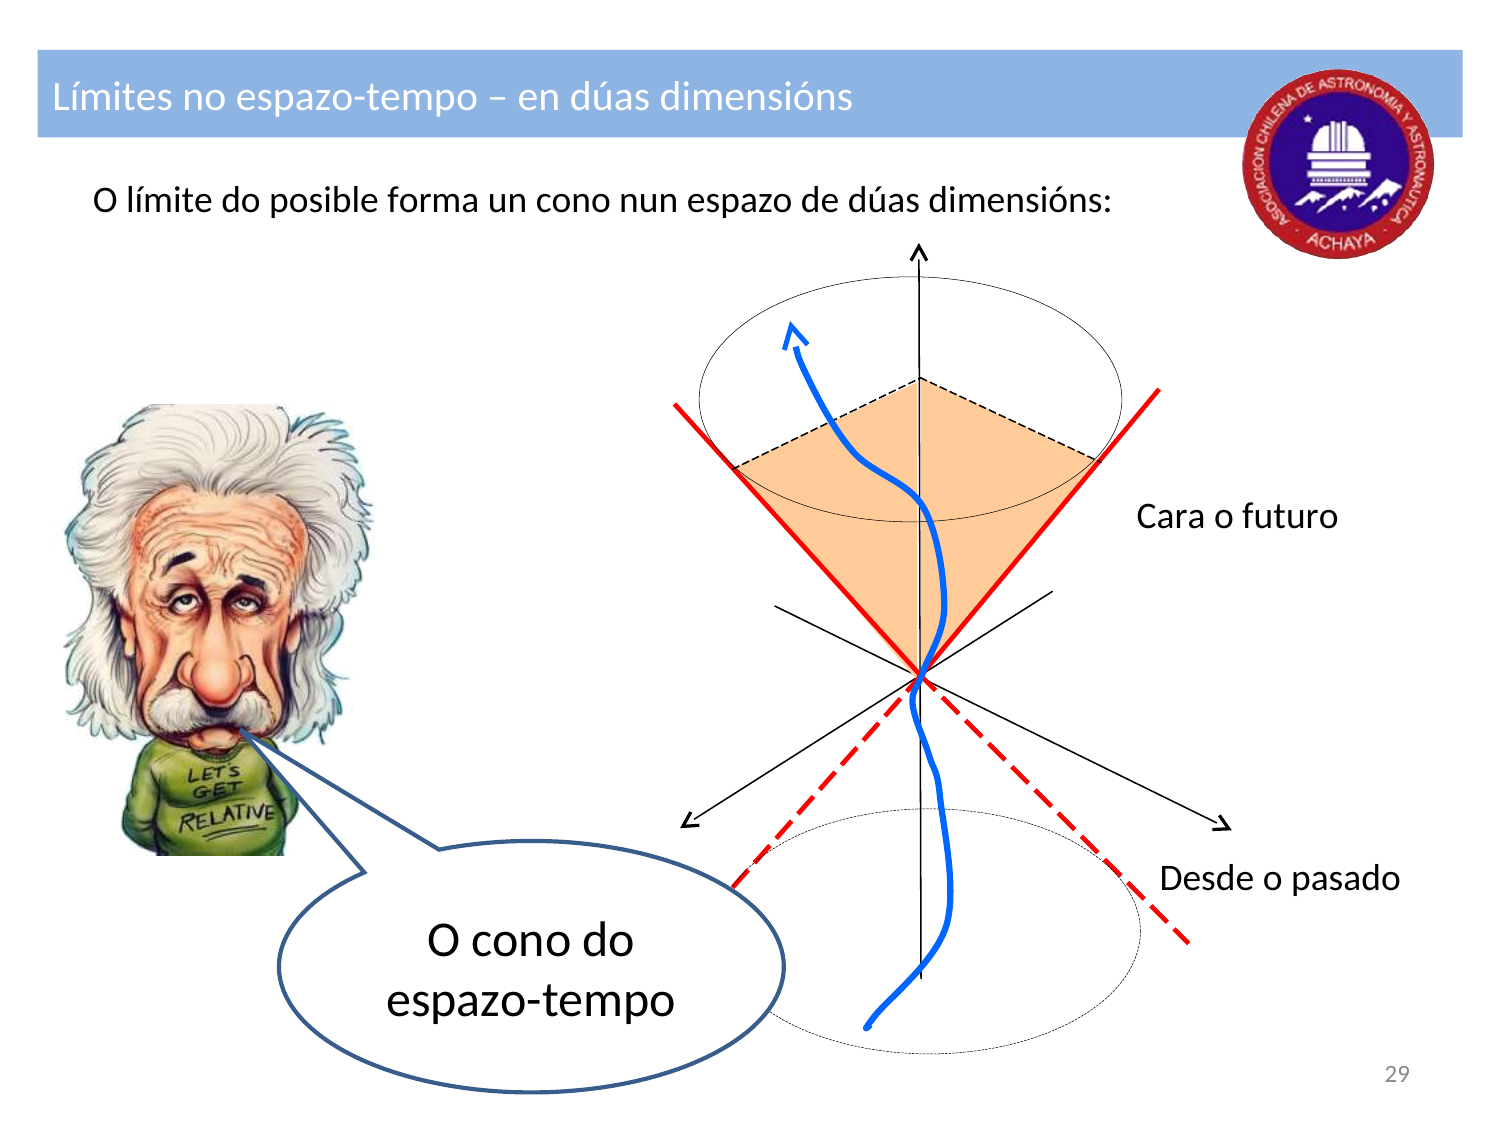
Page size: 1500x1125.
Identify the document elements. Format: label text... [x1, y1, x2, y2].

text_box O límite do posible forma un cono nun espazo de dúas dimensións: [78, 166, 1158, 228]
text_box O cono do espazo-tempo [240, 729, 784, 1093]
text_box [858, 612, 916, 678]
text_box [836, 382, 918, 494]
text_box Cara o futuro [1121, 483, 1354, 545]
text_box [920, 510, 925, 521]
text_box [744, 476, 918, 668]
text_box [920, 522, 941, 668]
text_box Desde o pasado [1144, 844, 1417, 906]
text_box Límites no espazo-tempo – en dúas dimensións [37, 49, 1463, 138]
picture [1240, 67, 1436, 260]
picture [55, 404, 396, 856]
text_box [738, 424, 918, 521]
text_box [920, 380, 1092, 520]
text_box <número> [1074, 1042, 1426, 1103]
text_box [934, 460, 1096, 652]
